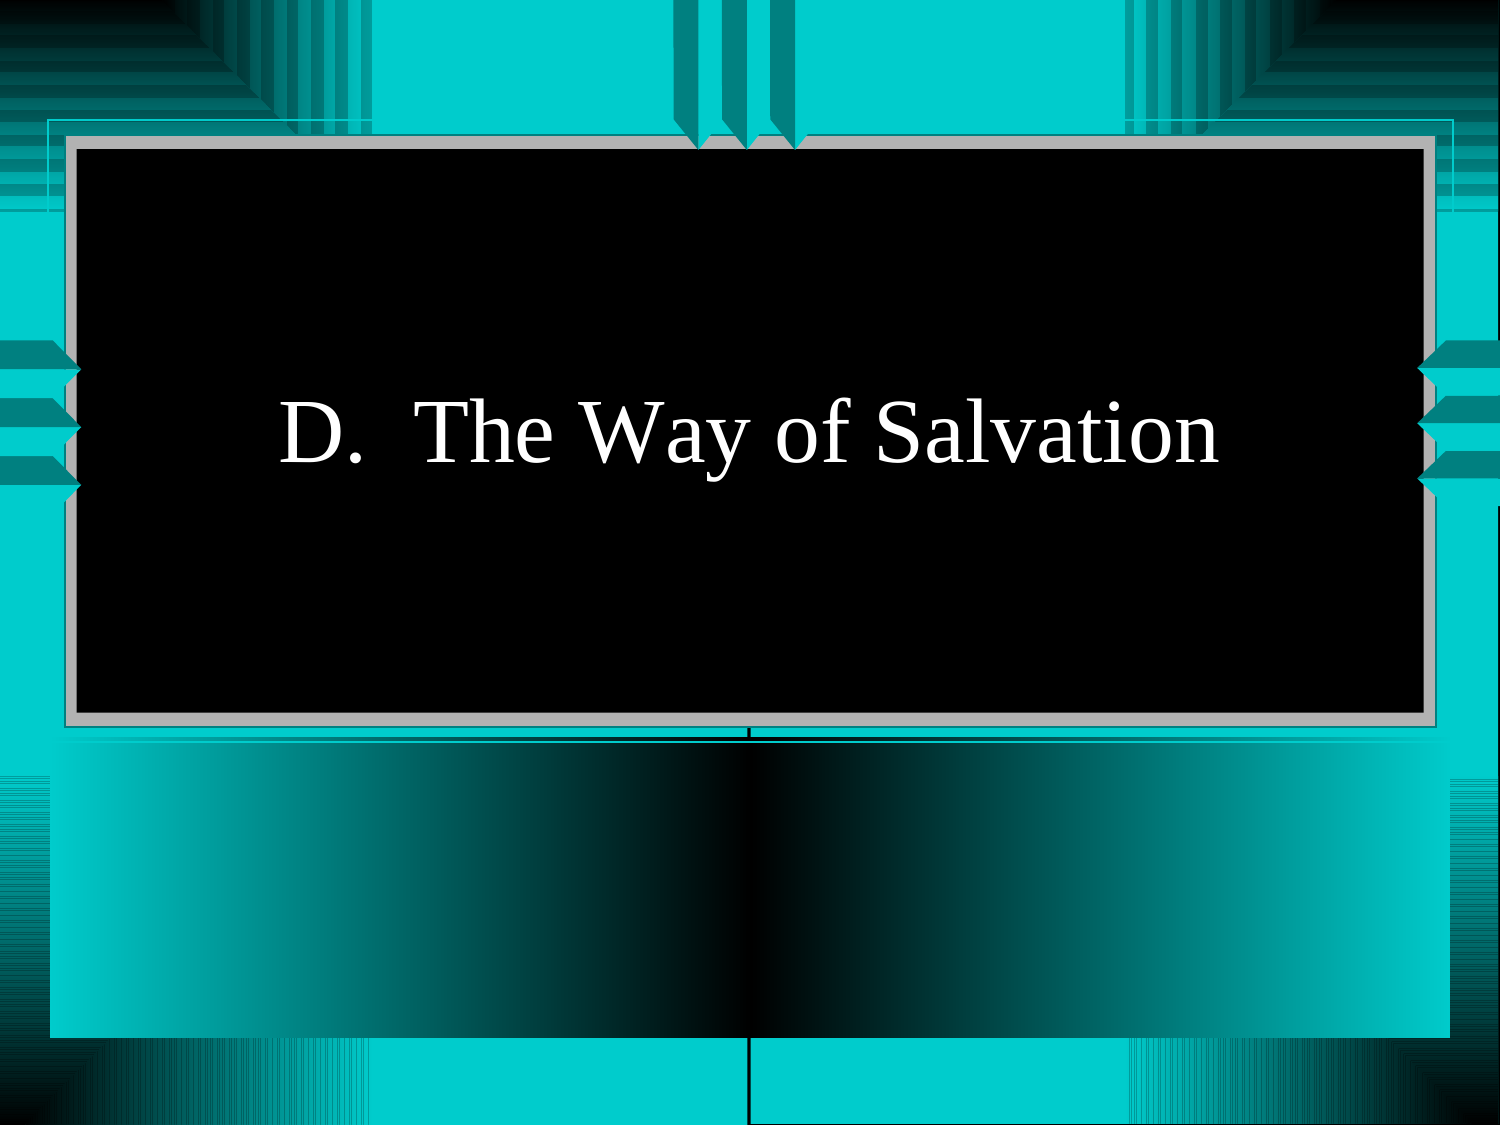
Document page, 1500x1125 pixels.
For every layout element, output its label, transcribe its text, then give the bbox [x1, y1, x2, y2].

title D. The Way of Salvation [112, 337, 1388, 526]
